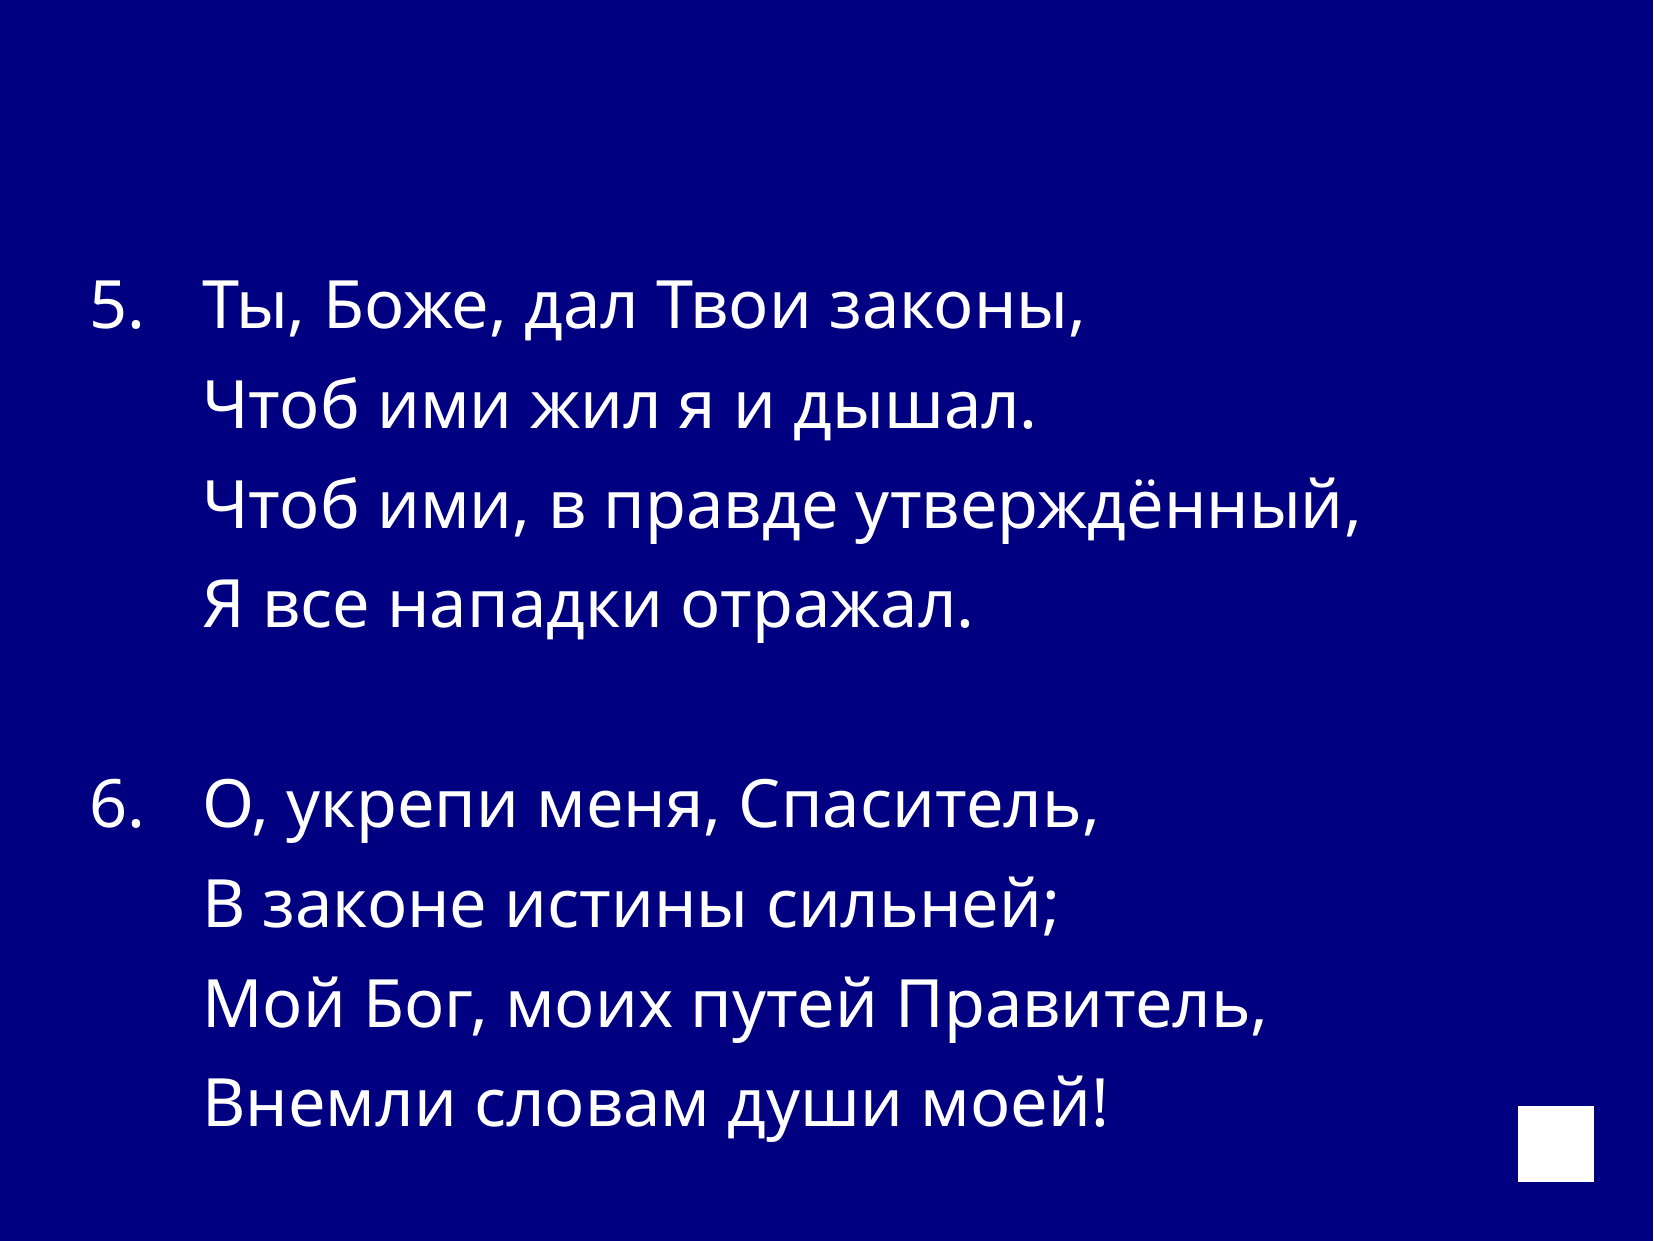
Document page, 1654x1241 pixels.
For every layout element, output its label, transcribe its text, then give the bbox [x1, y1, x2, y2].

text_box 5. Ты, Боже, дал Твои законы, Чтоб ими жил я и дышал. Чтоб ими, в правде утверждённый, Я все нападки отражал. 6. О, укрепи меня, Спаситель, В законе истины сильней; Мой Бог, моих путей Правитель, Внемли словам души моей! [75, 150, 1576, 1163]
text_box [1518, 1106, 1594, 1182]
